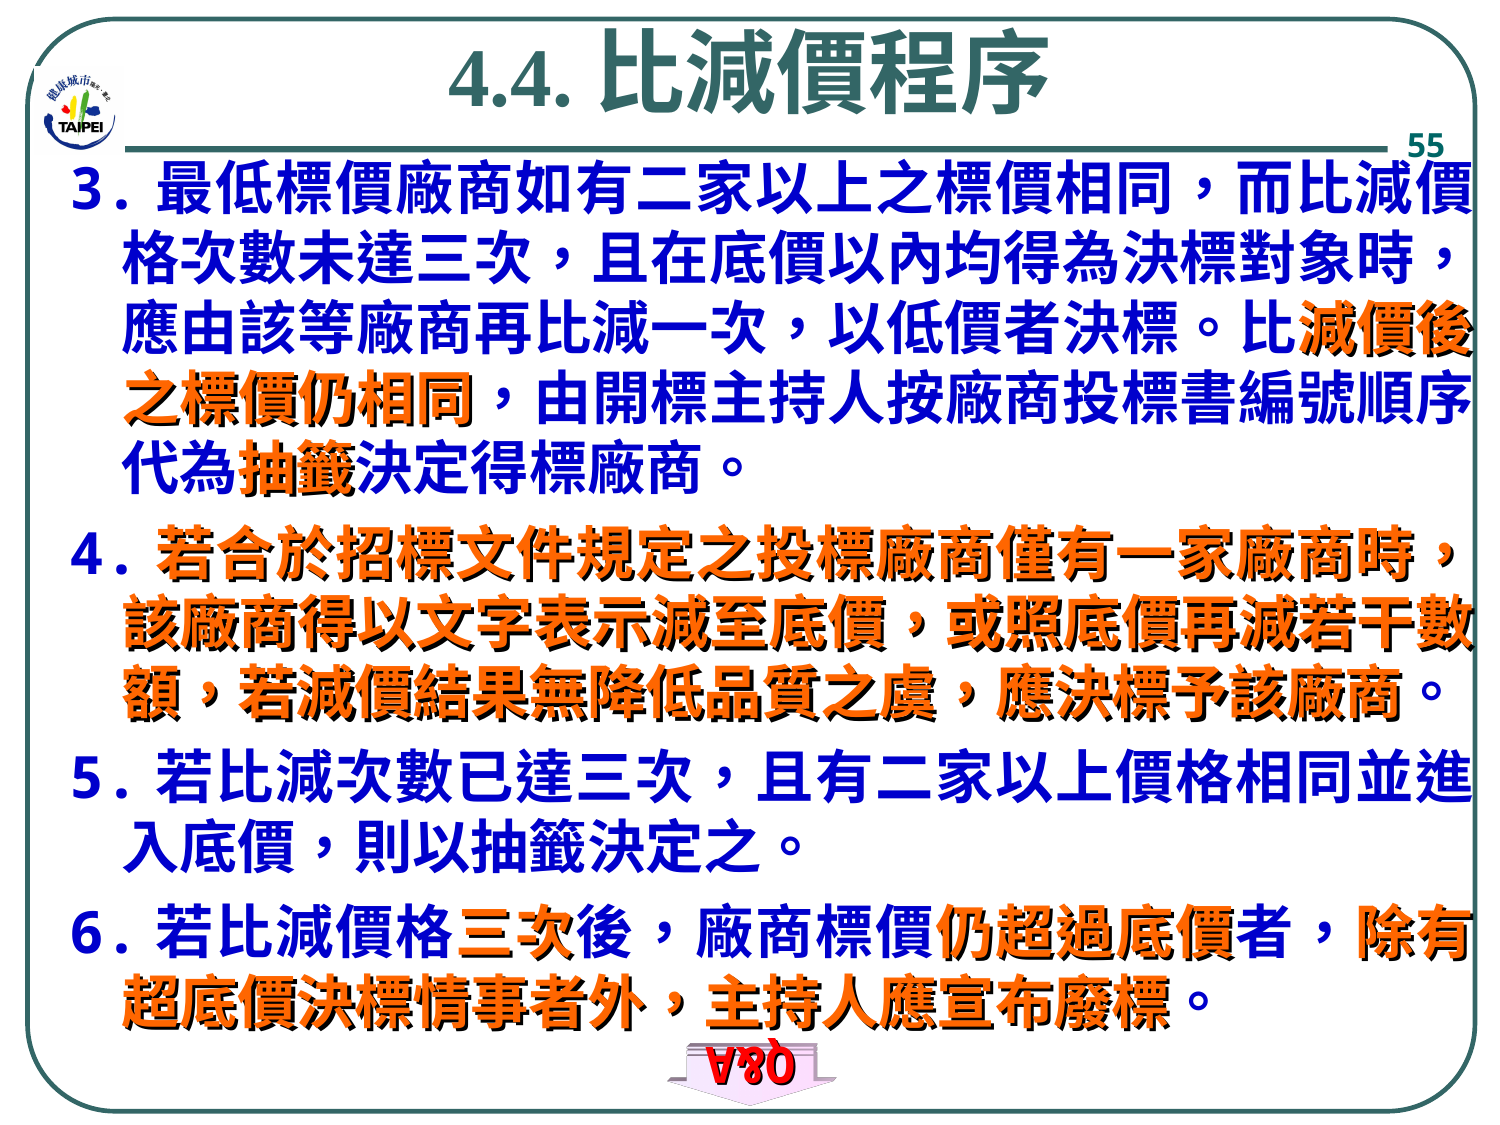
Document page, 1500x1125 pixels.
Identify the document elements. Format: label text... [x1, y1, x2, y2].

title 4.4.比減價程序 [0, 0, 1500, 133]
text_box 3.最低標價廠商如有二家以上之標價相同，而比減價格次數未達三次，且在底價以內均得為決標對象時，應由該等廠商再比減一次，以低價者決標。比減價後之標價仍相同，由開標主持人按廠商投標書編號順序代為抽籤決定得標廠商。 4.若合於招標文件規定之投標廠商僅有一家廠商時，該廠商得以文字表示減至底價，或照底價再減若干數額，若減價結果無降低品質之虞，應決標予該廠商。 5.若比減次數已達三次，且有二家以上價格相同並進入底價，則以抽籤決定之。 6.若比減價格三次後，廠商標價仍超過底價者，除有超底價決標情事者外，主持人應宣布廢標。 [18, 144, 1488, 1042]
